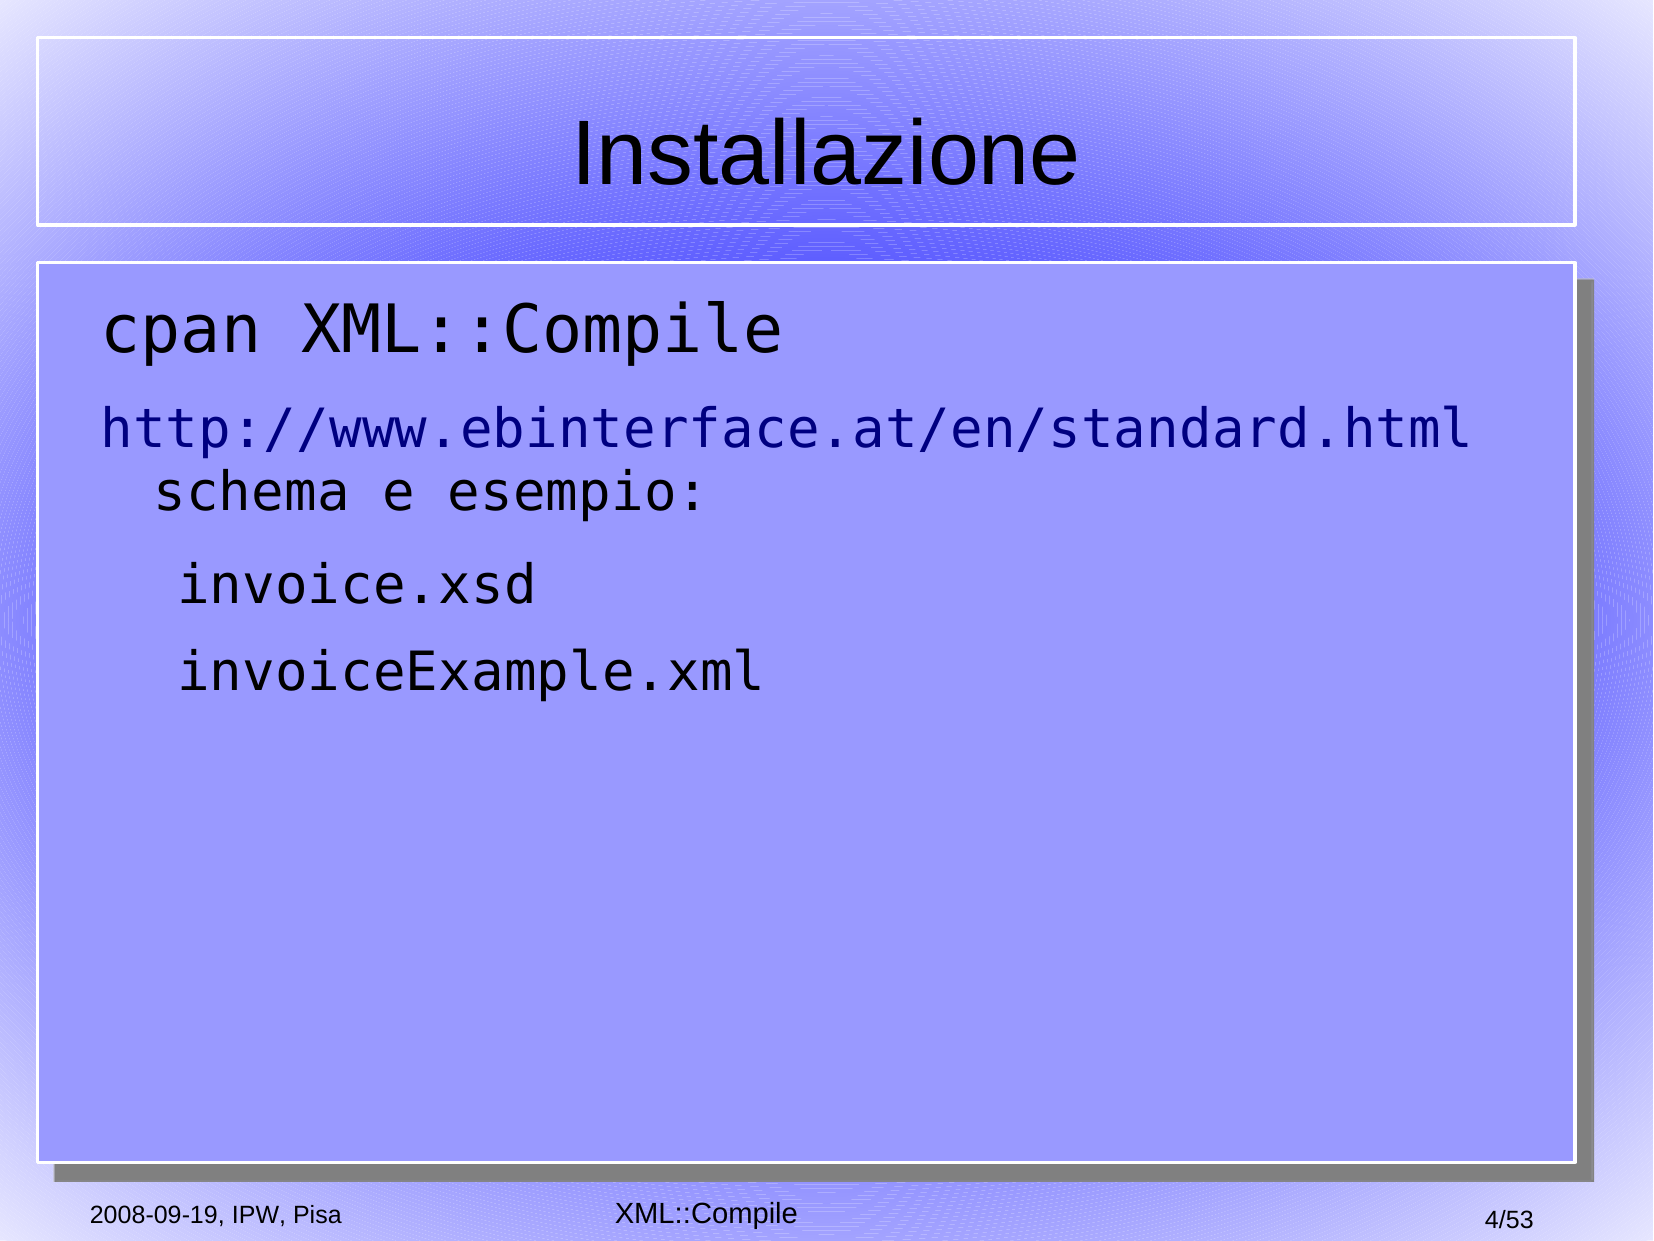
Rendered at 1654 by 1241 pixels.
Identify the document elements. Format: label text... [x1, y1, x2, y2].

title Installazione [82, 56, 1571, 250]
list cpan XML::Compile http://www.ebinterface.at/en/standard.html schema e esempio: invoice.xsd invoiceExample.xml [82, 290, 1571, 1111]
